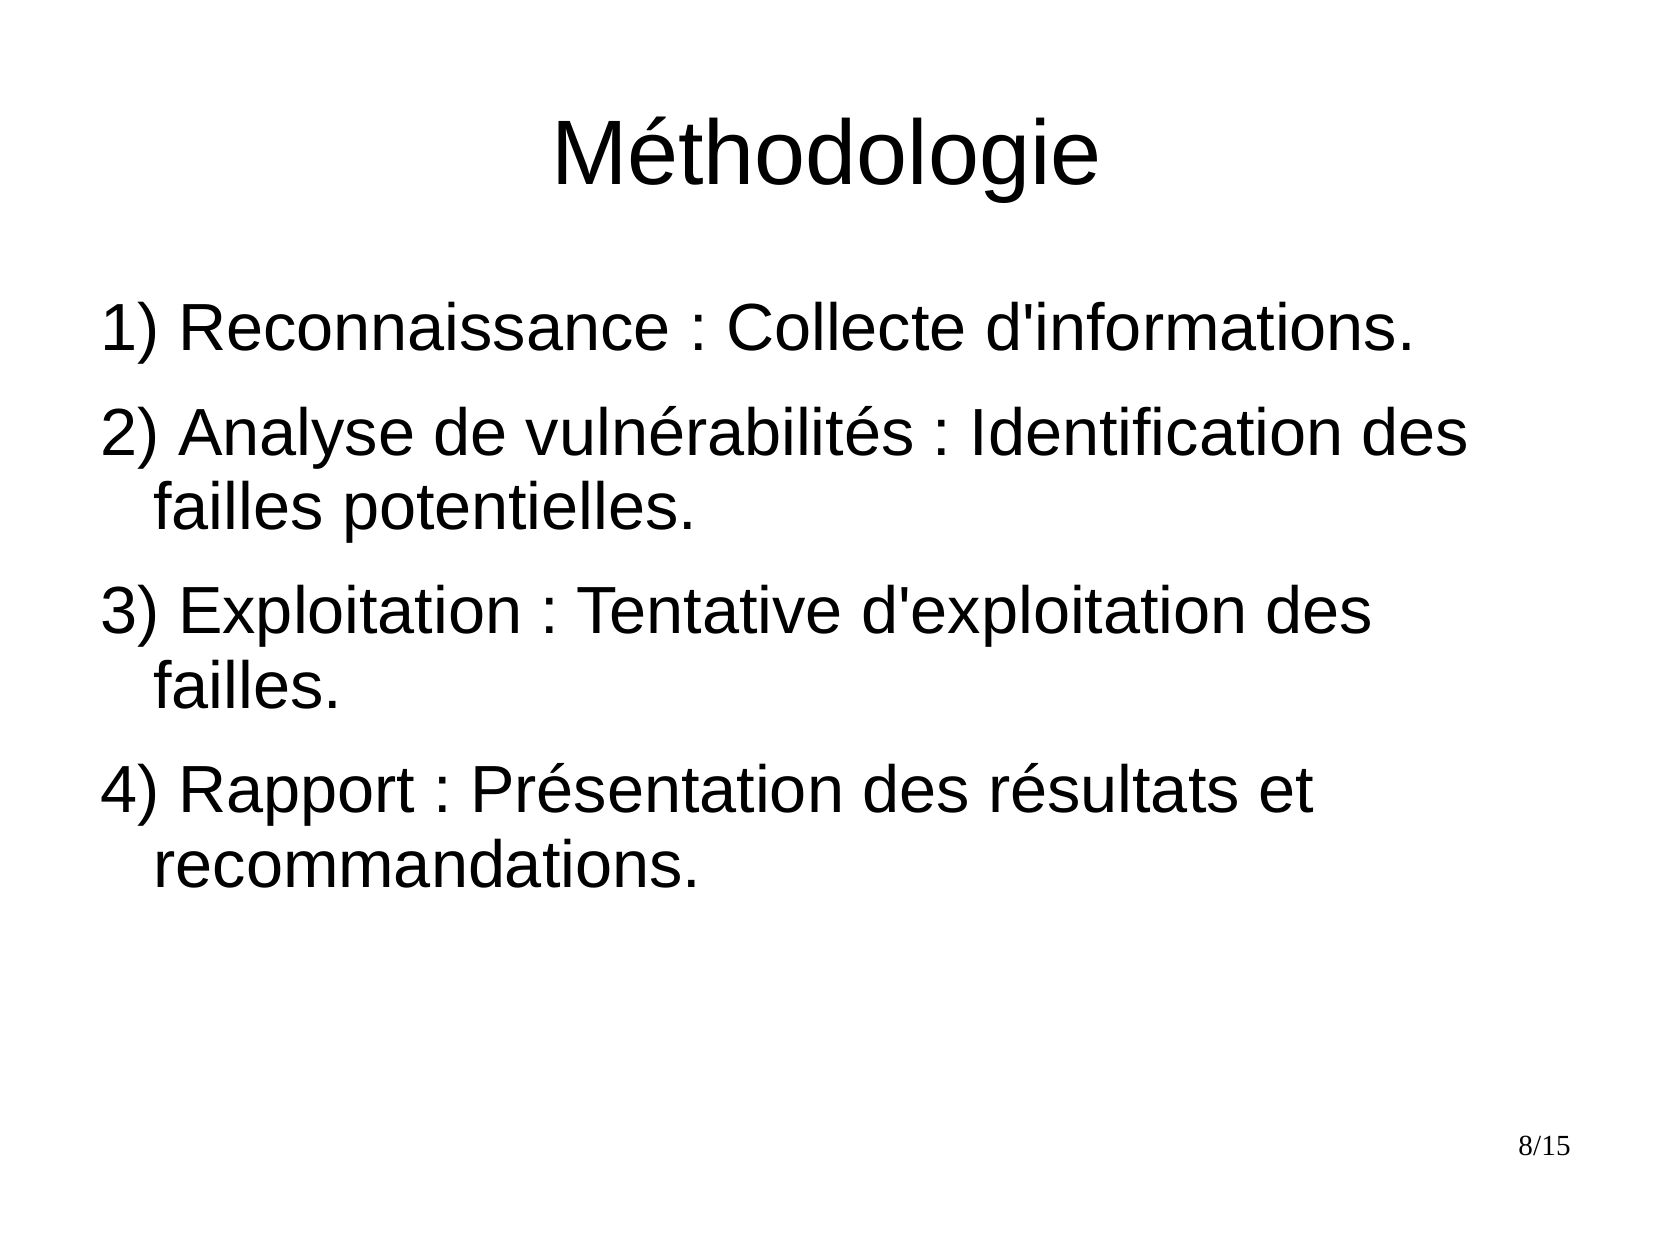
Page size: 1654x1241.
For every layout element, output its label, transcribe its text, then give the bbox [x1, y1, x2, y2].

title Méthodologie [82, 49, 1571, 257]
list Reconnaissance : Collecte d'informations. Analyse de vulnérabilités : Identification des failles potentielles. Exploitation : Tentative d'exploitation des failles. Rapport : Présentation des résultats et recommandations. [82, 290, 1538, 1010]
